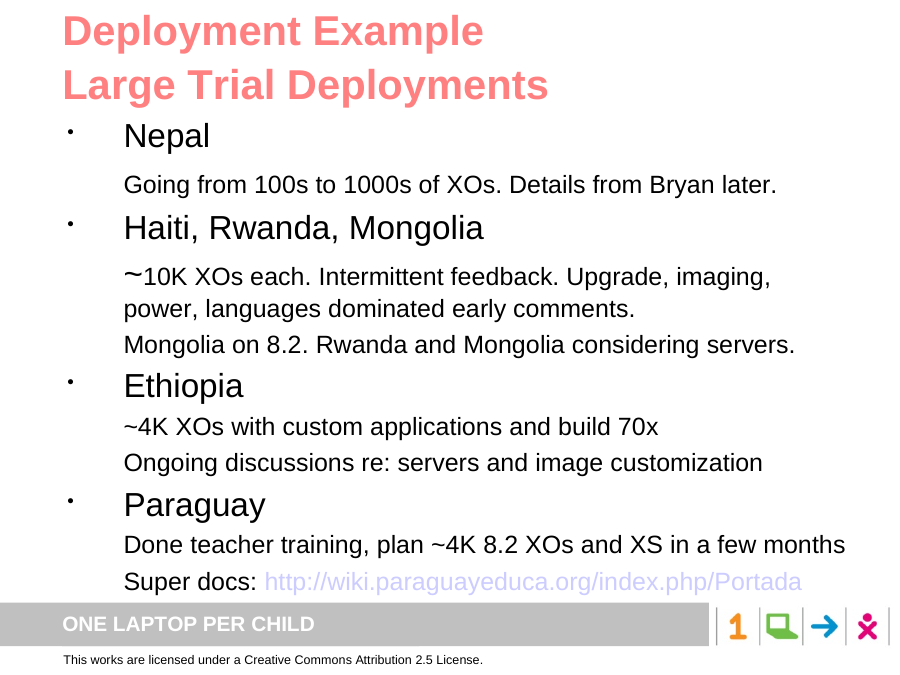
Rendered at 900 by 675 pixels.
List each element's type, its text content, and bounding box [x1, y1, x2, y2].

text_box Deployment Example Large Trial Deployments [62, 0, 843, 109]
text_box Nepal Going from 100s to 1000s of XOs. Details from Bryan later. Haiti, Rwanda, Mongolia ~10K XOs each. Intermittent feedback. Upgrade, imaging, power, languages dominated early comments. Mongolia on 8.2. Rwanda and Mongolia considering servers. Ethiopia ~4K XOs with custom applications and build 70x Ongoing discussions re: servers and image customization Paraguay Done teacher training, plan ~4K 8.2 XOs and XS in a few months Super docs: http://wiki.paraguayeduca.org/index.php/Portada [62, 113, 850, 537]
picture [709, 598, 898, 655]
